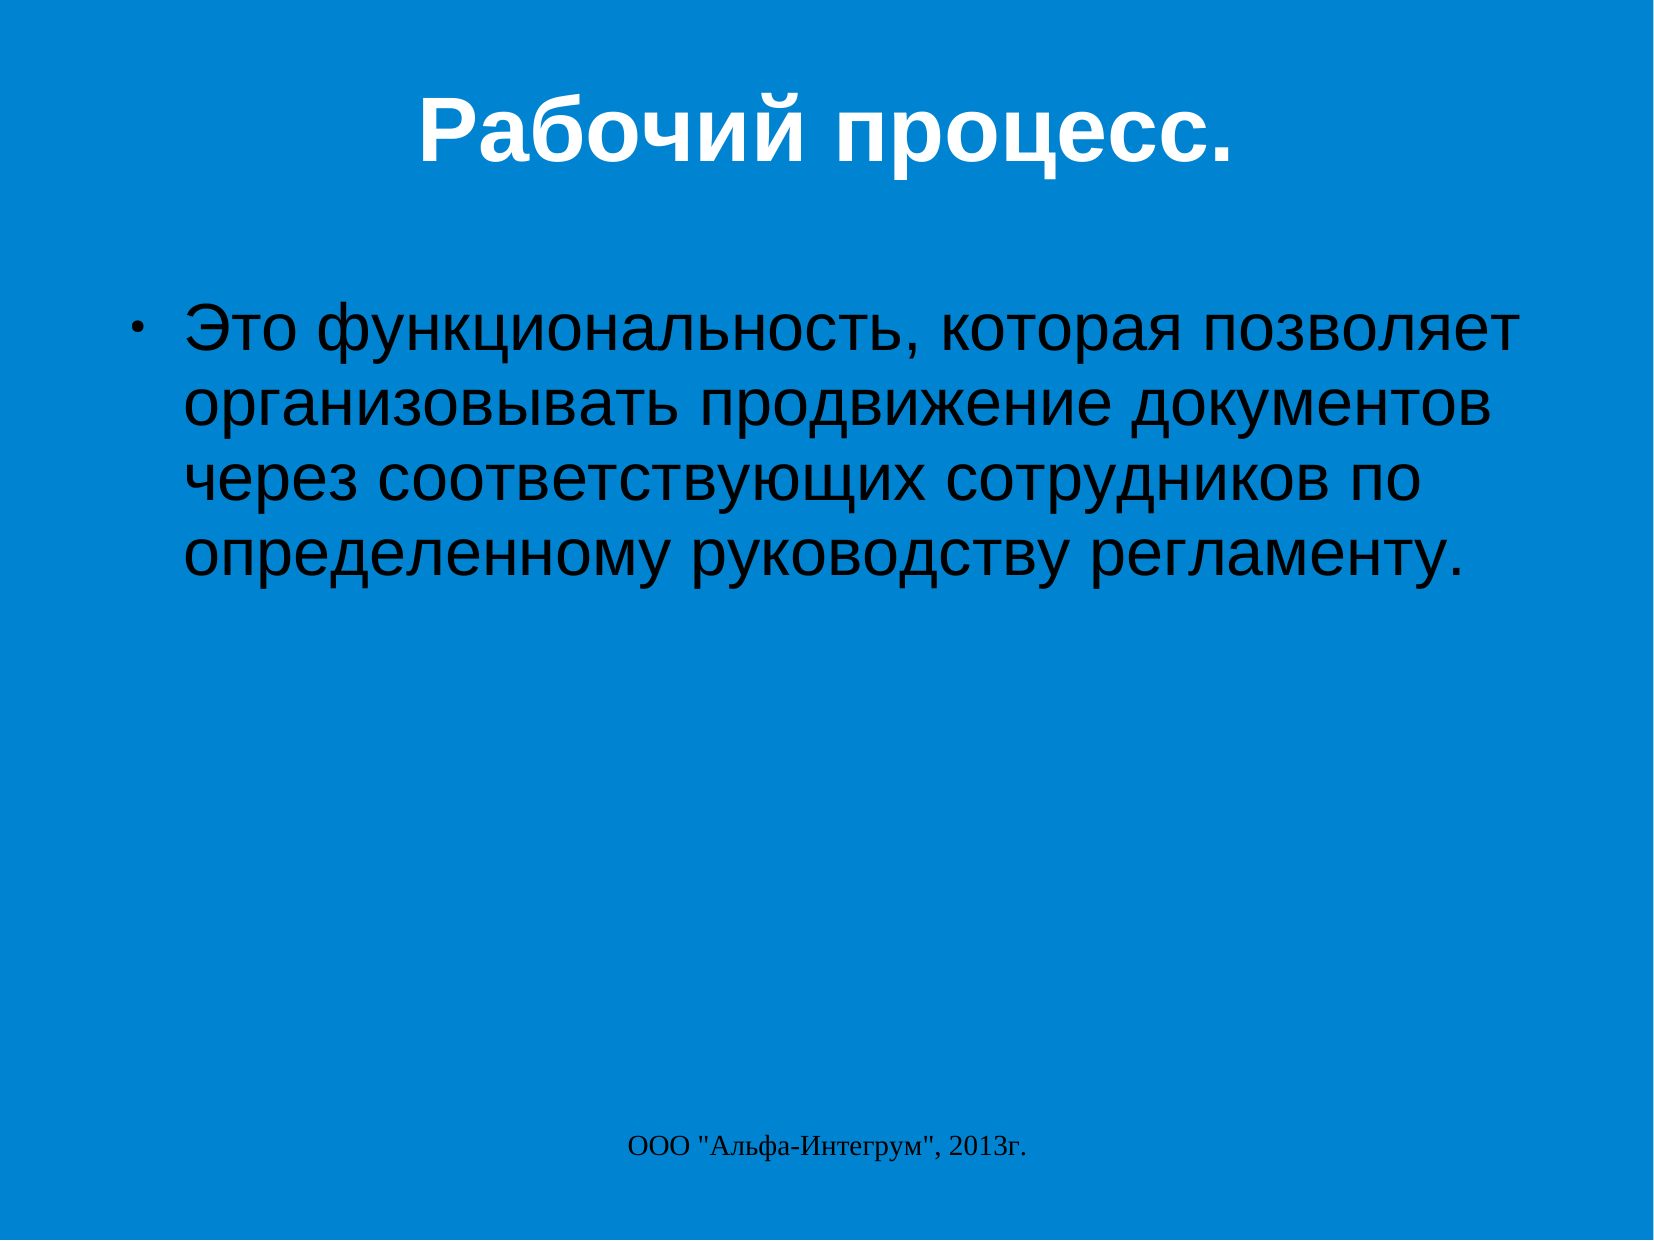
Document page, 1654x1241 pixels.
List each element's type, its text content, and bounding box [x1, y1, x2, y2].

title Рабочий процесс. [82, 33, 1571, 226]
list Это функциональность, которая позволяет организовывать продвижение документов через соответствующих сотрудников по определенному руководству регламенту. [82, 290, 1571, 1094]
